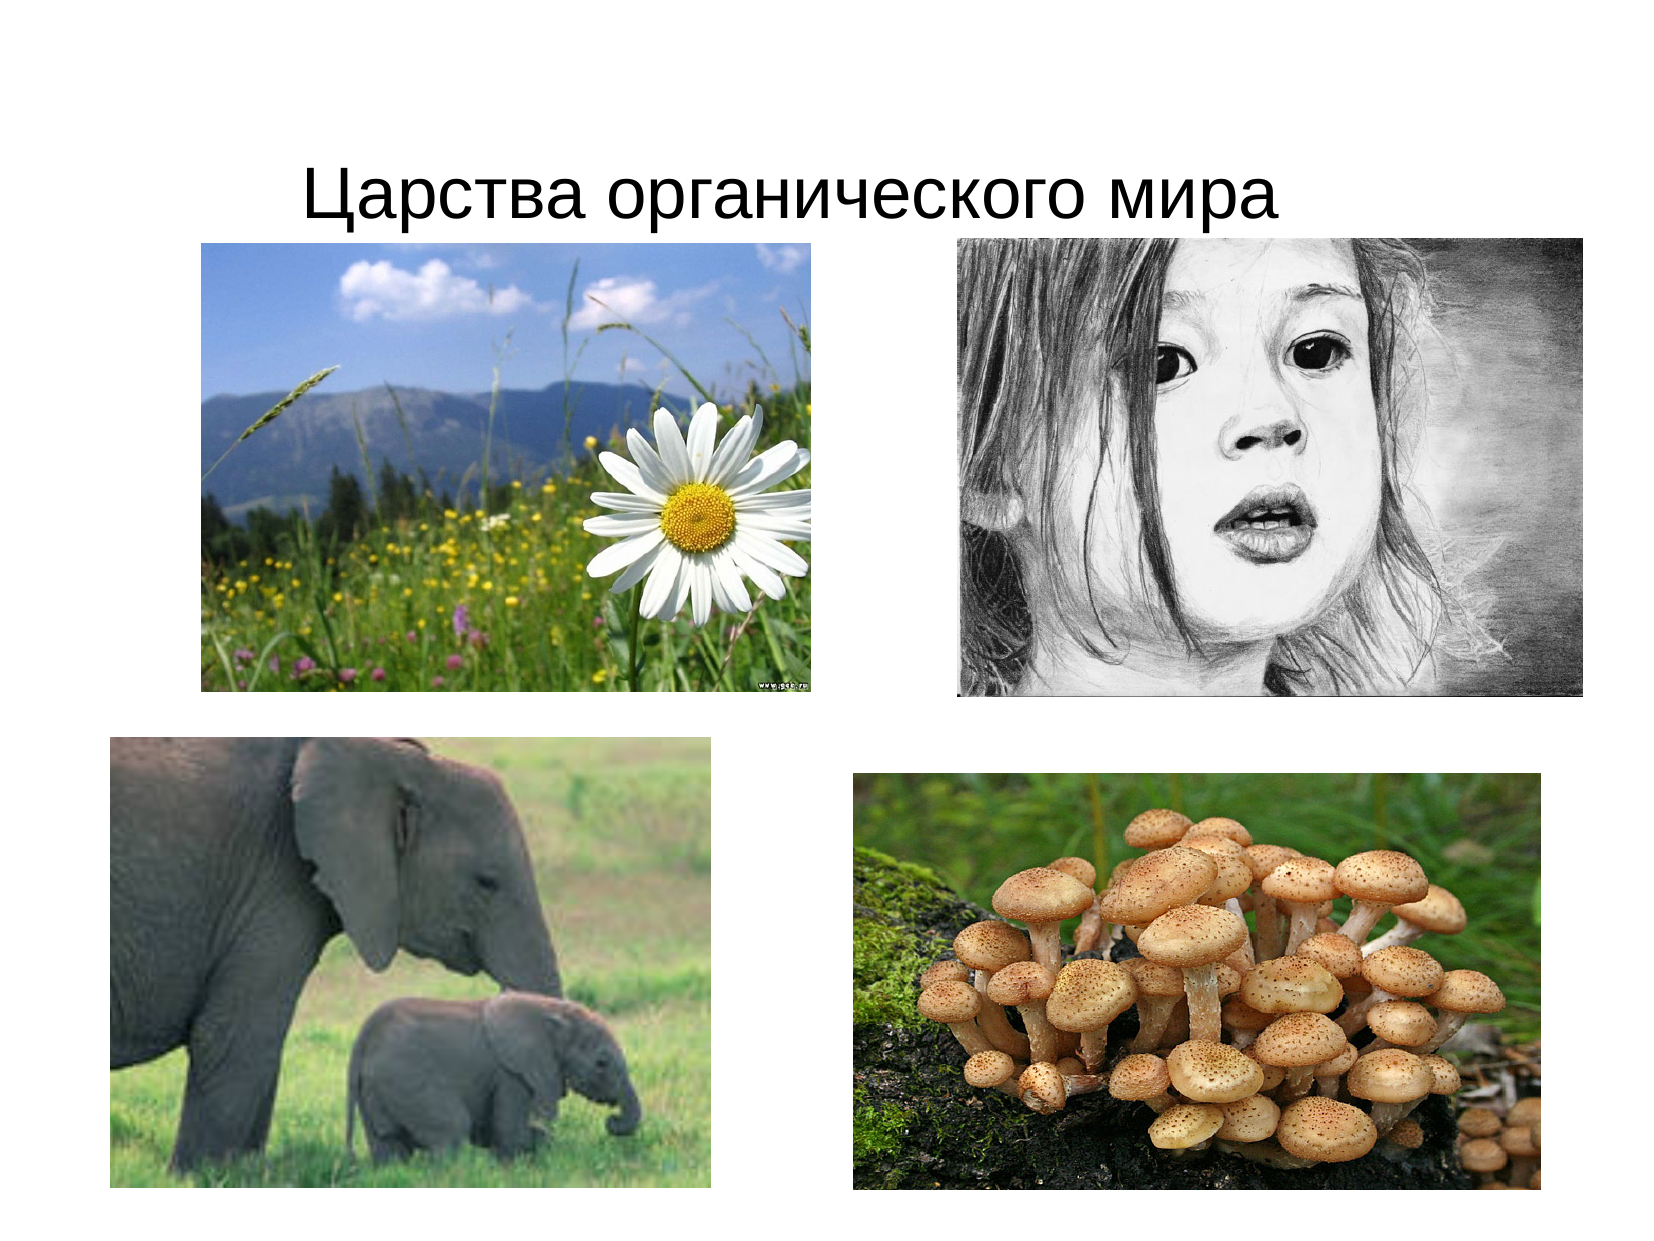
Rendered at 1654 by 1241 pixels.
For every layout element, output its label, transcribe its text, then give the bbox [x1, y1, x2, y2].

picture [110, 737, 711, 1188]
title Царства органического мира [201, 86, 1380, 293]
picture [853, 773, 1541, 1190]
picture [957, 238, 1583, 697]
picture [201, 243, 811, 692]
